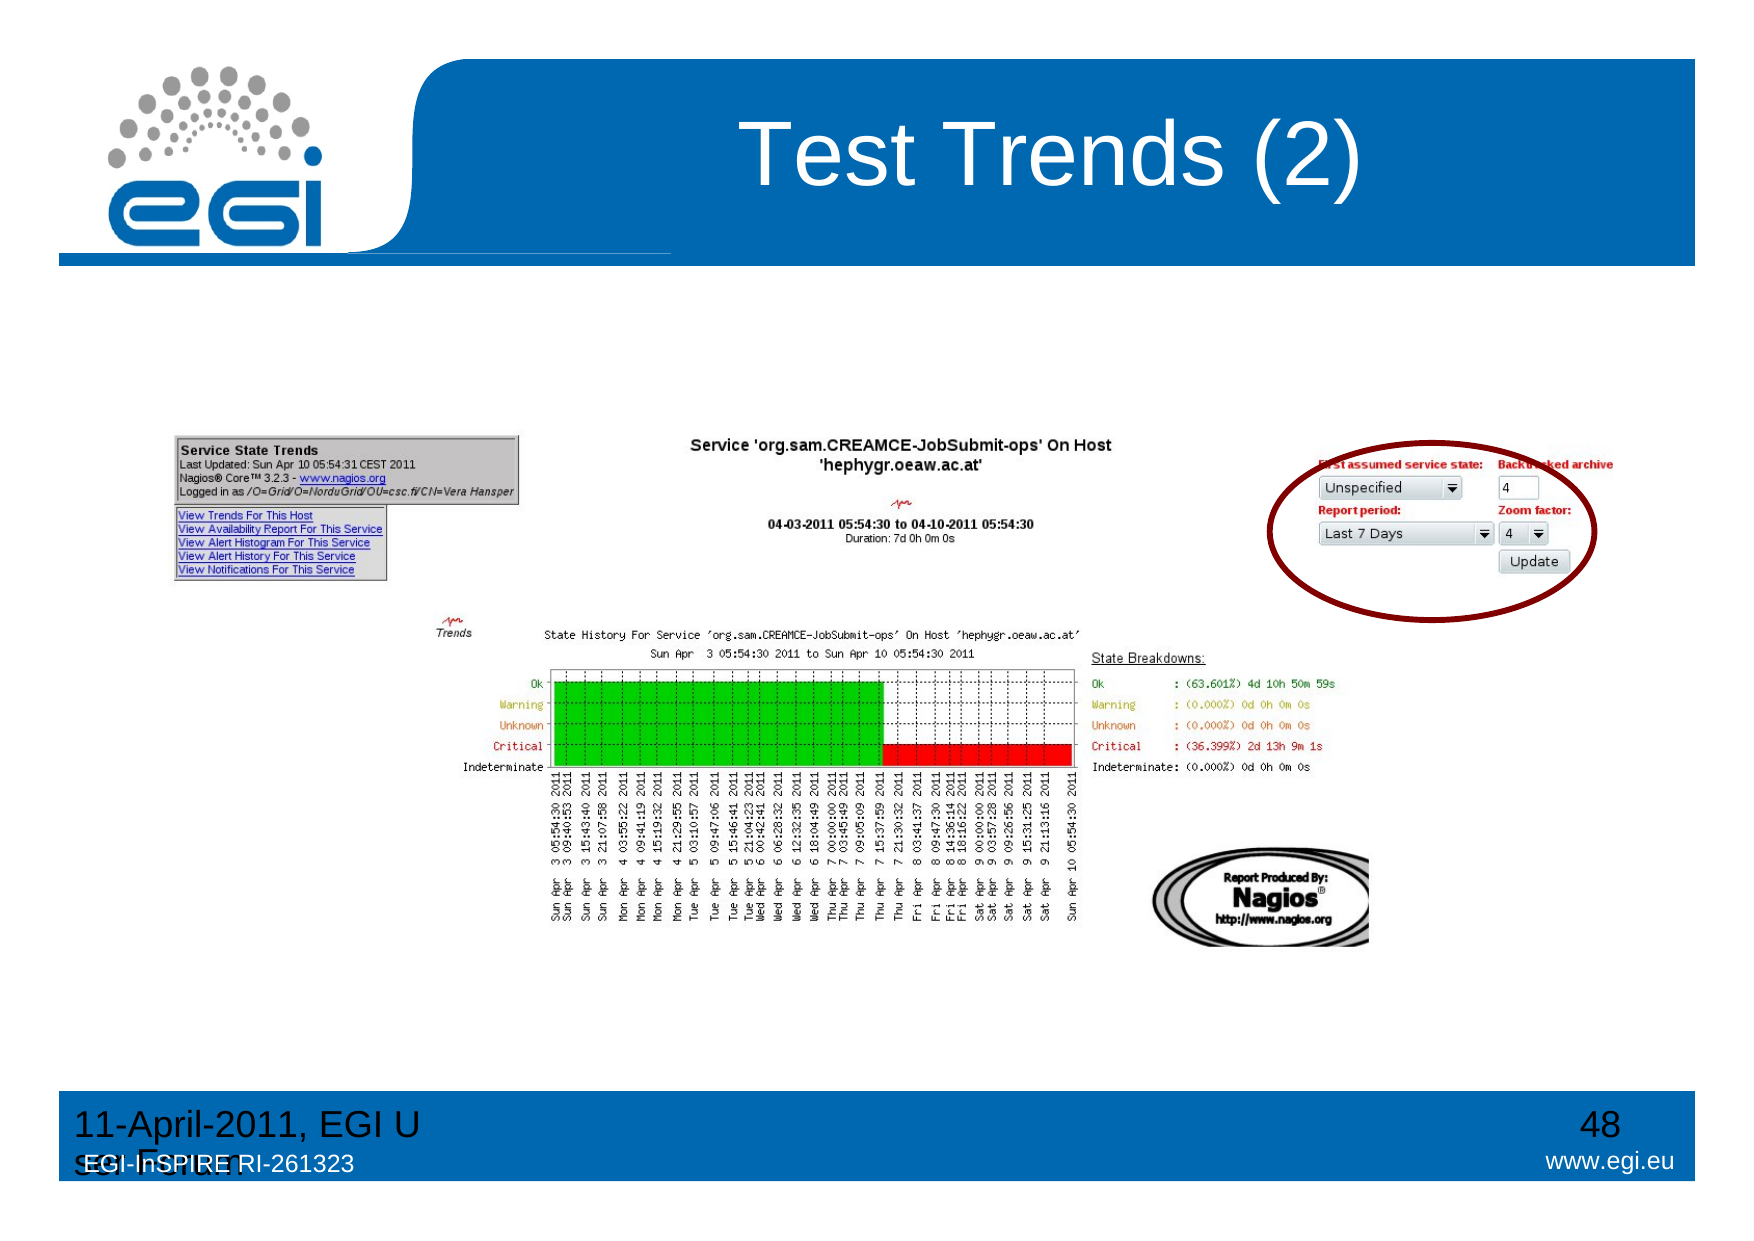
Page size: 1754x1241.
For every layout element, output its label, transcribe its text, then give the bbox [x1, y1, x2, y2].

picture [168, 429, 1613, 953]
picture [59, 59, 348, 253]
title Test Trends (2) [439, 31, 1663, 267]
